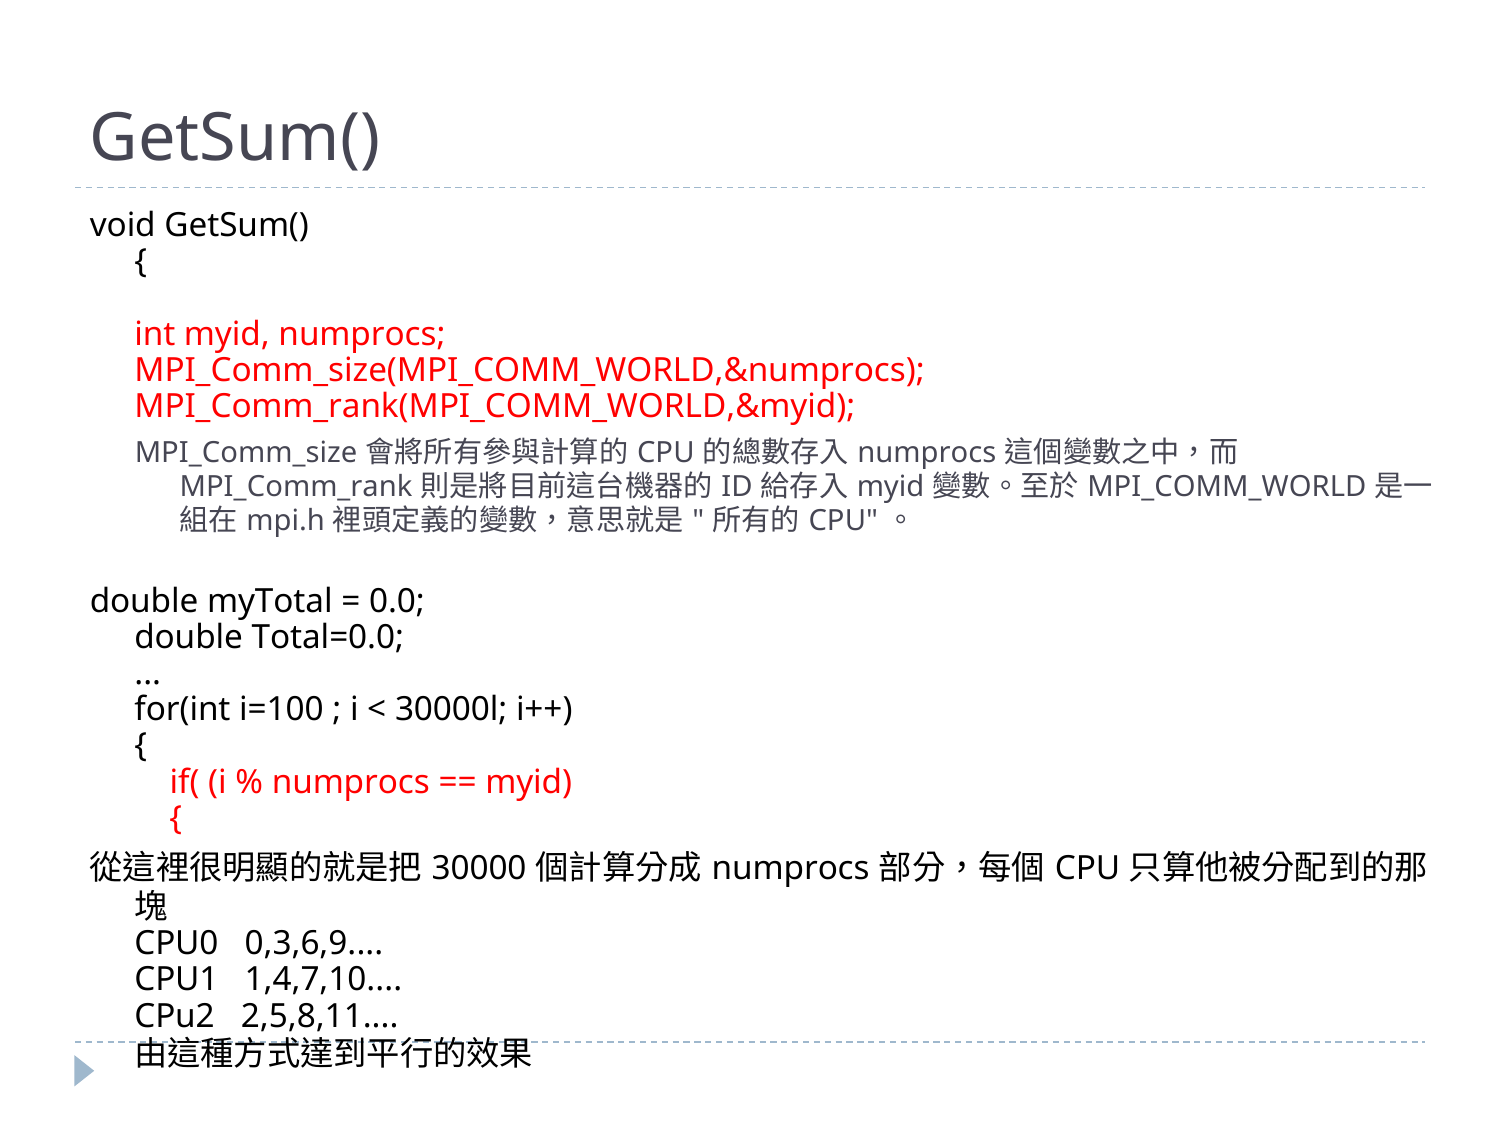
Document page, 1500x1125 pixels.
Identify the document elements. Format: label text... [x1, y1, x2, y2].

title GetSum() [75, 24, 1426, 188]
list void GetSum() { int myid, numprocs; MPI_Comm_size(MPI_COMM_WORLD,&numprocs); MPI_Comm_rank(MPI_COMM_WORLD,&myid); MPI_Comm_size會將所有參與計算的CPU的總數存入numprocs這個變數之中，而 MPI_Comm_rank則是將目前這台機器的ID給存入myid變數。至於MPI_COMM_WORLD是一組在mpi.h裡頭定義的變數，意思就是"所有的CPU"。 double myTotal = 0.0; double Total=0.0; ... for(int i=100 ; i < 30000l; i++) { if( (i % numprocs == myid) { 從這裡很明顯的就是把30000個計算分成numprocs部分，每個CPU只算他被分配到的那塊 CPU0 0,3,6,9.... CPU1 1,4,7,10.... CPu2 2,5,8,11.... 由這種方式達到平行的效果 [74, 200, 1465, 1010]
